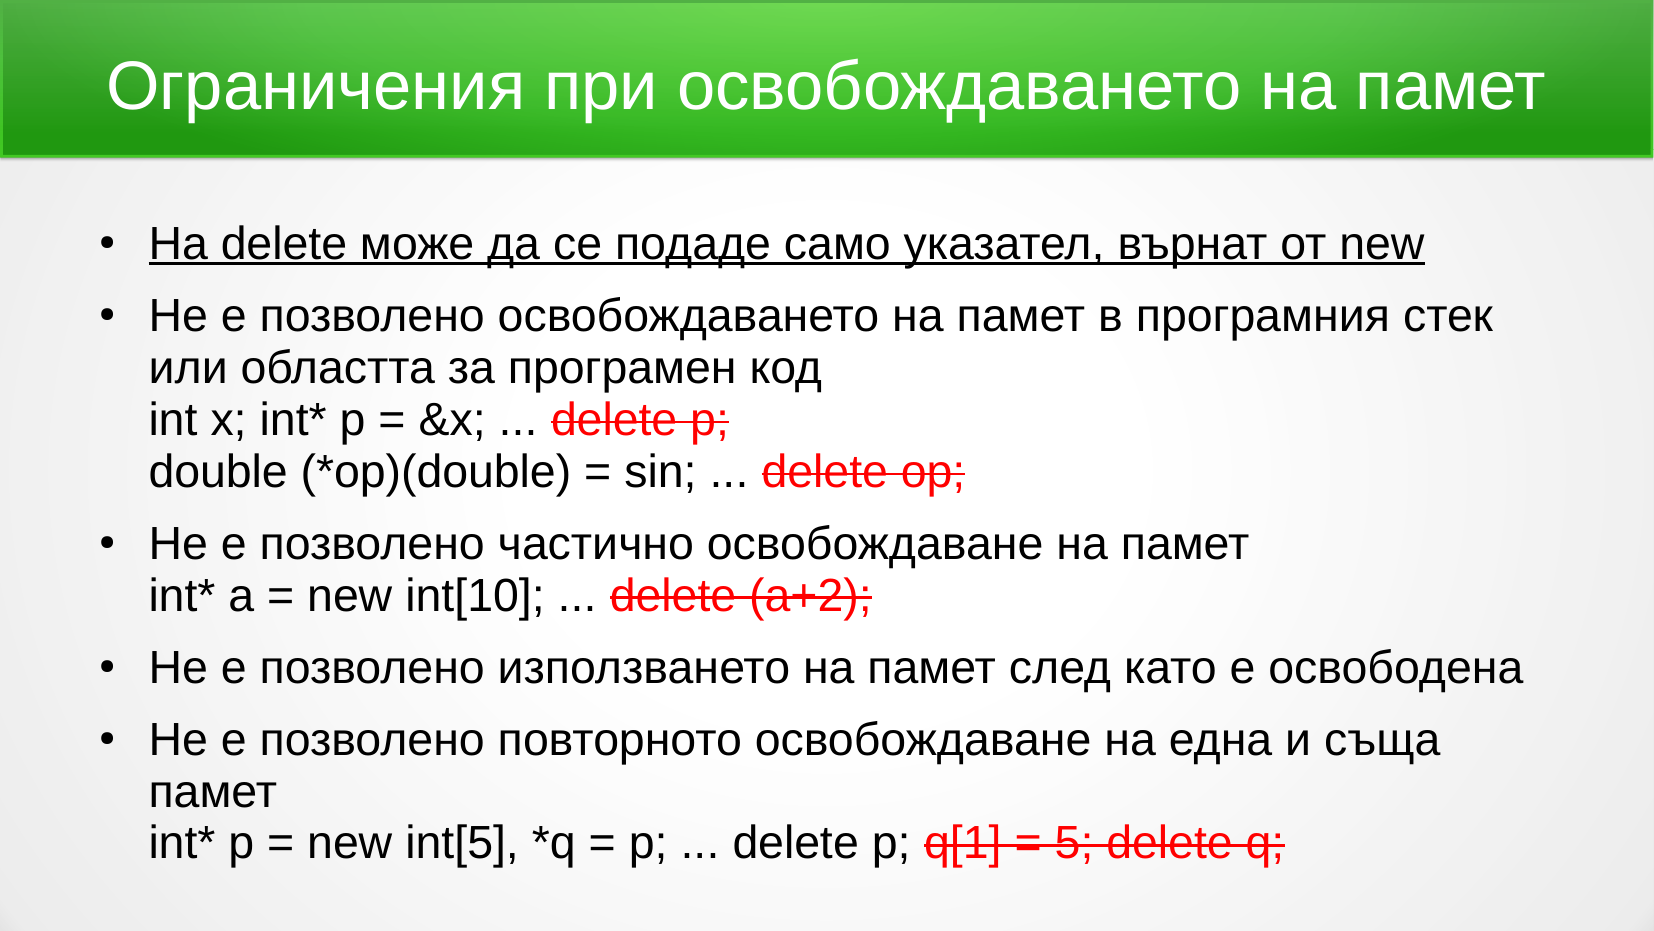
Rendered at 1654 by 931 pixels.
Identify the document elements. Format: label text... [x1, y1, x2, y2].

list На delete може да се подаде само указател, върнат от new Не е позволено освобождаването на памет в програмния стек или областта за програмен код int x; int* p = &x; ... delete p; double (*op)(double) = sin; ... delete op; Не е позволено частично освобождаване на памет int* a = new int[10]; ... delete (a+2); Не е позволено използването на памет след като е освободена Не е позволено повторното освобождаване на една и съща памет int* p = new int[5], *q = p; ... delete p; q[1] = 5; delete q; [82, 217, 1538, 898]
title Ограничения при освобождаването на памет [82, 37, 1571, 135]
